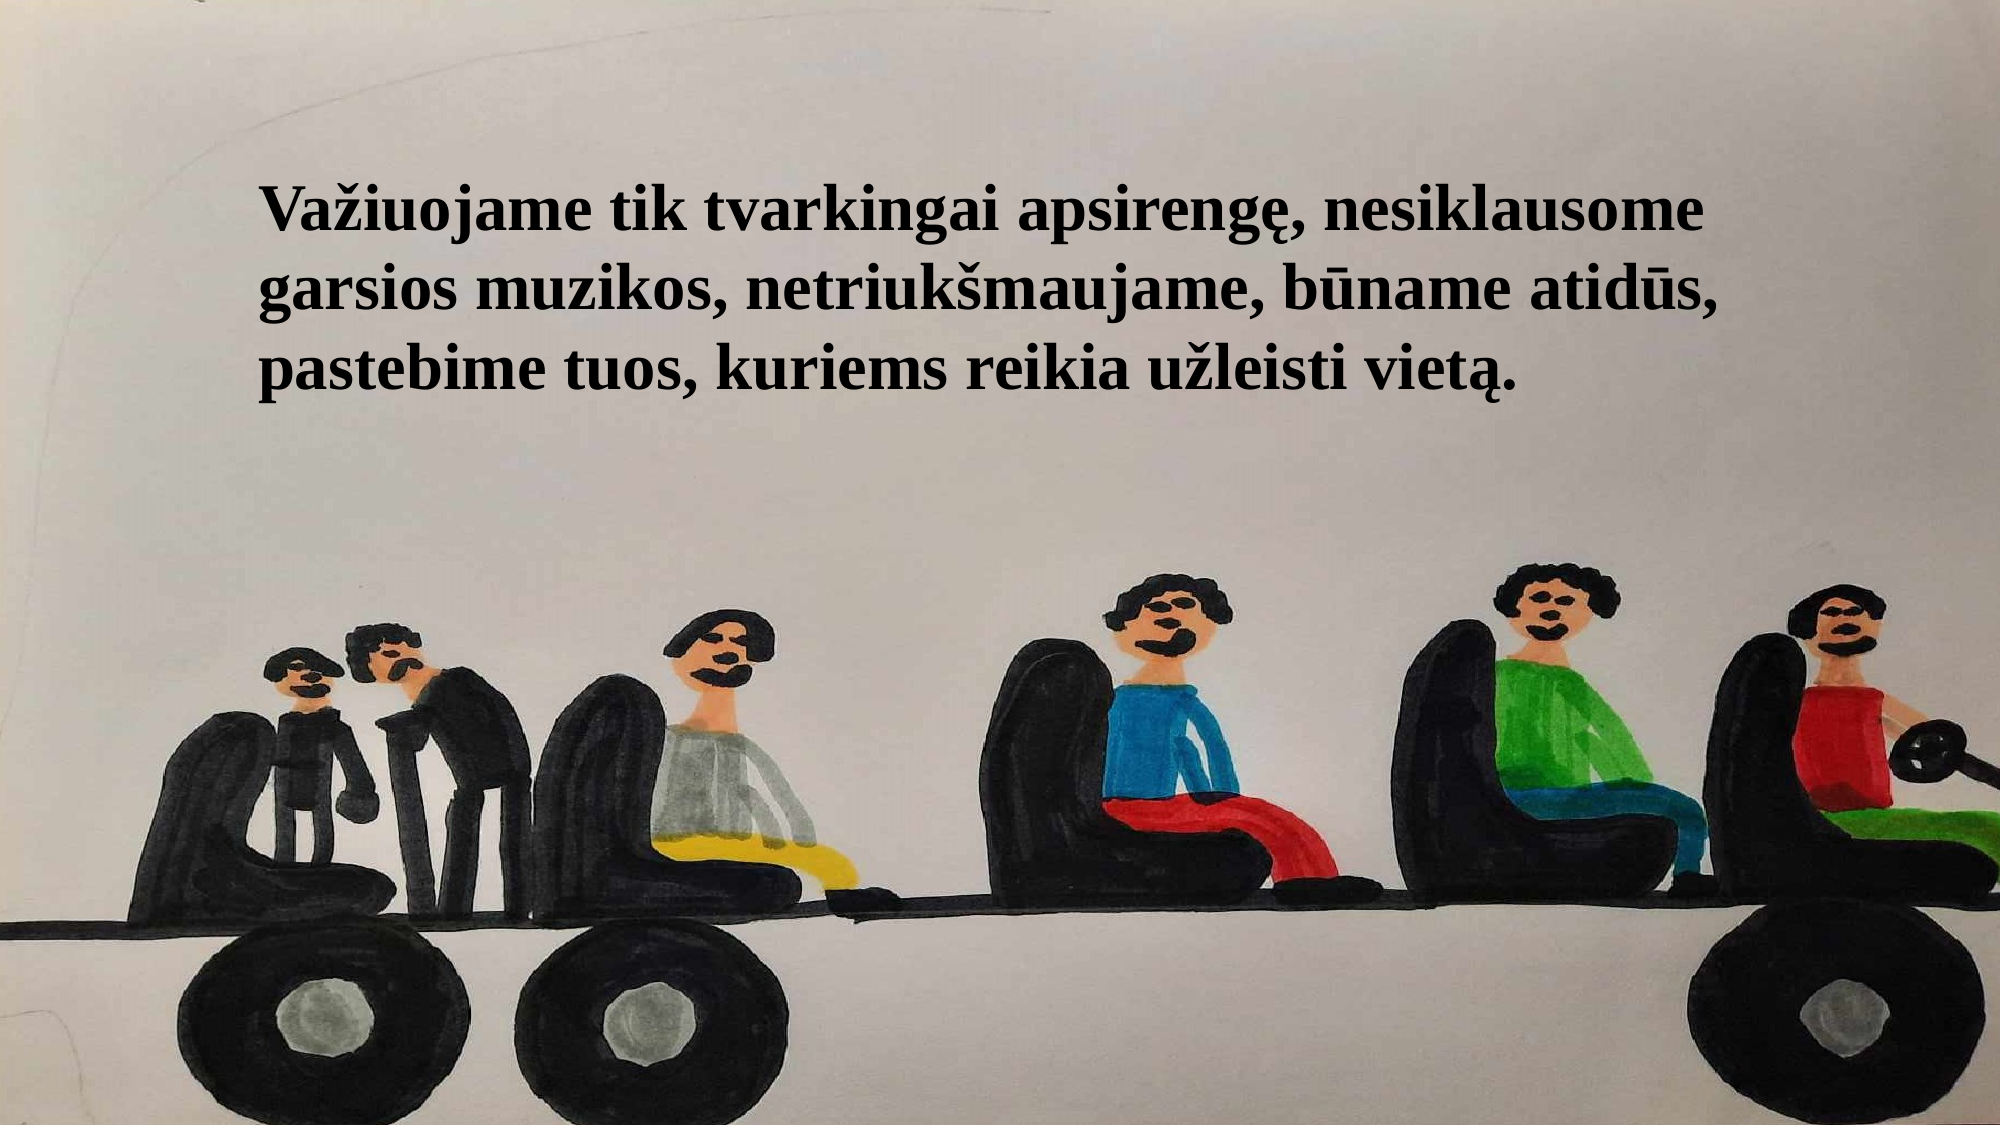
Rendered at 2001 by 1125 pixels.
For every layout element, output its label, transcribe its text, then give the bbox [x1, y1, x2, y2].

text_box Važiuojame tik tvarkingai apsirengę, nesiklausome garsios muzikos, netriukšmaujame, būname atidūs, pastebime tuos, kuriems reikia užleisti vietą. [243, 155, 1840, 414]
picture [0, 0, 2000, 1125]
